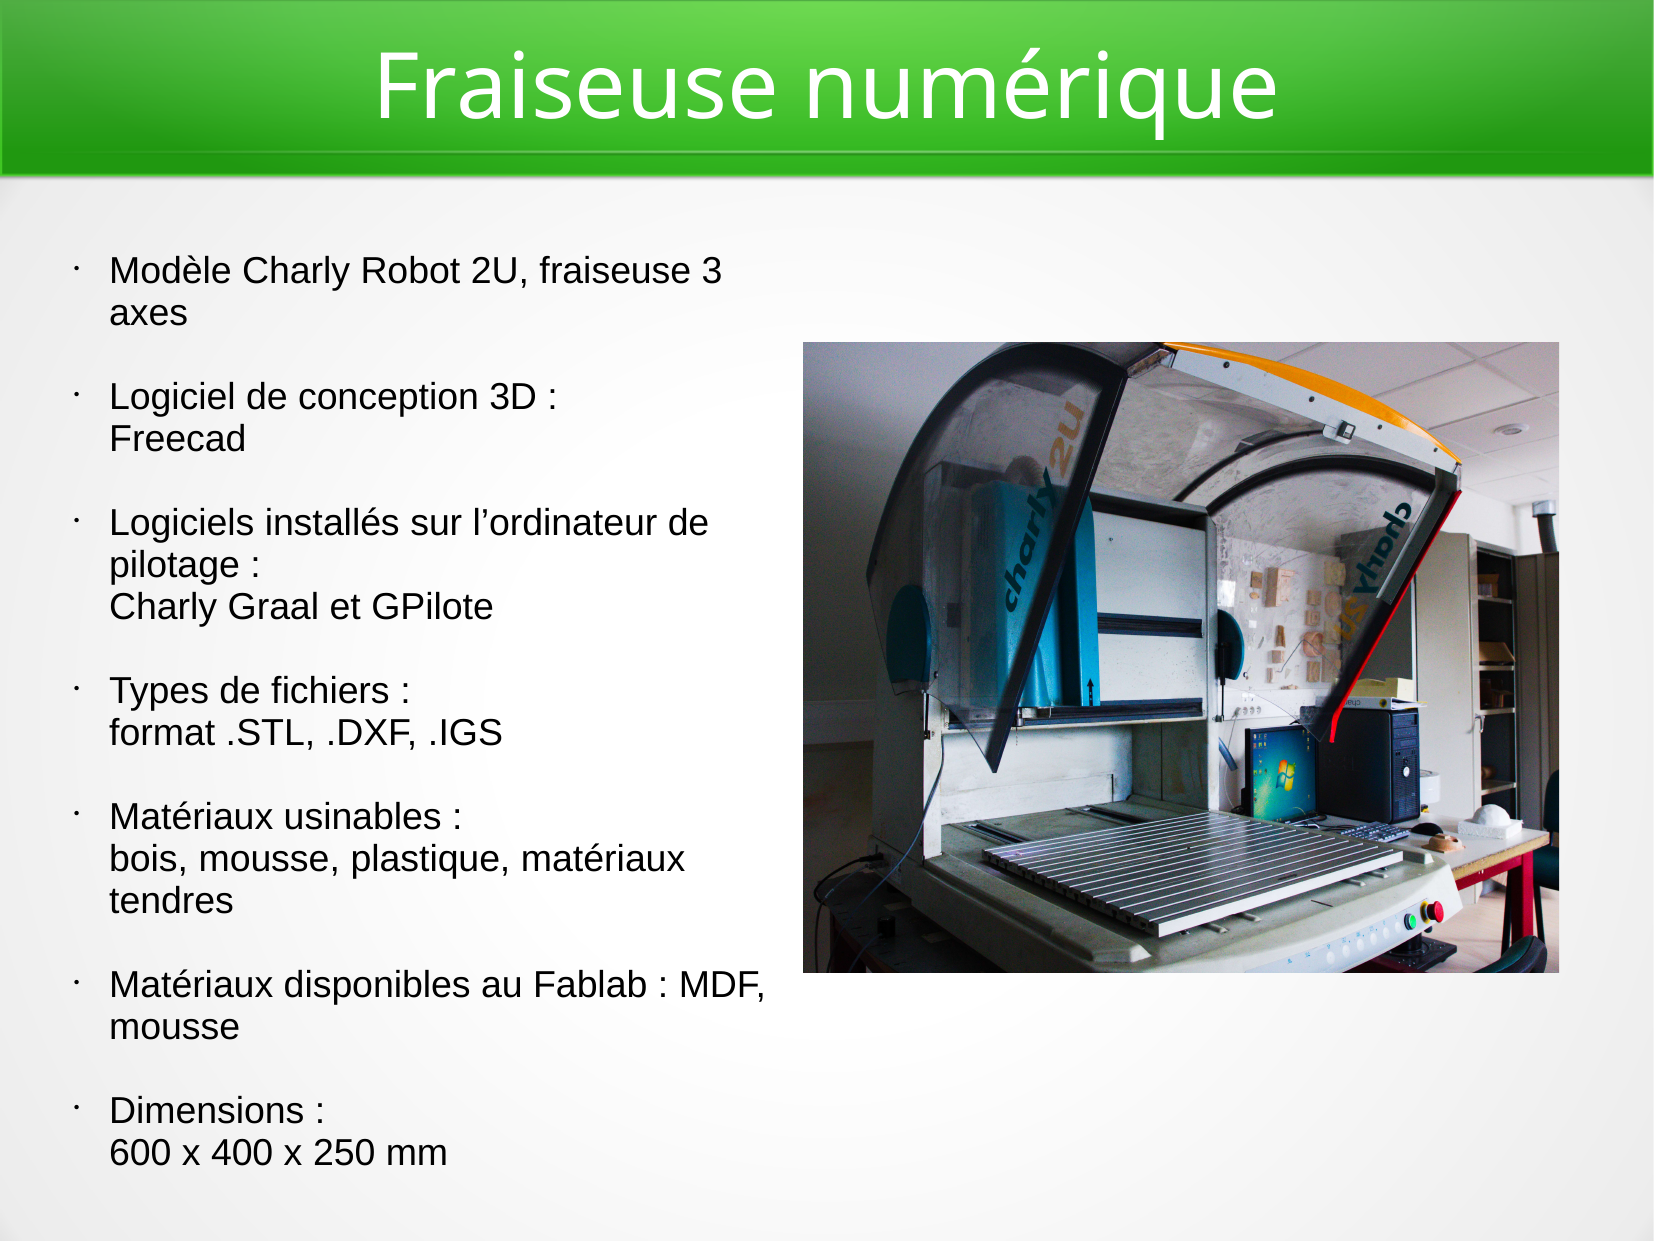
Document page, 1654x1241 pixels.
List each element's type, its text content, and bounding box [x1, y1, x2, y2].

title Fraiseuse numérique [82, 11, 1571, 154]
text_box Modèle Charly Robot 2U, fraiseuse 3 axes Logiciel de conception 3D : Freecad Logiciels installés sur l’ordinateur de pilotage : Charly Graal et GPilote Types de fichiers : format .STL, .DXF, .IGS Matériaux usinables : bois, mousse, plastique, matériaux tendres Matériaux disponibles au Fablab : MDF, mousse Dimensions : 600 x 400 x 250 mm [59, 242, 792, 1181]
picture [0, 0, 1654, 1241]
